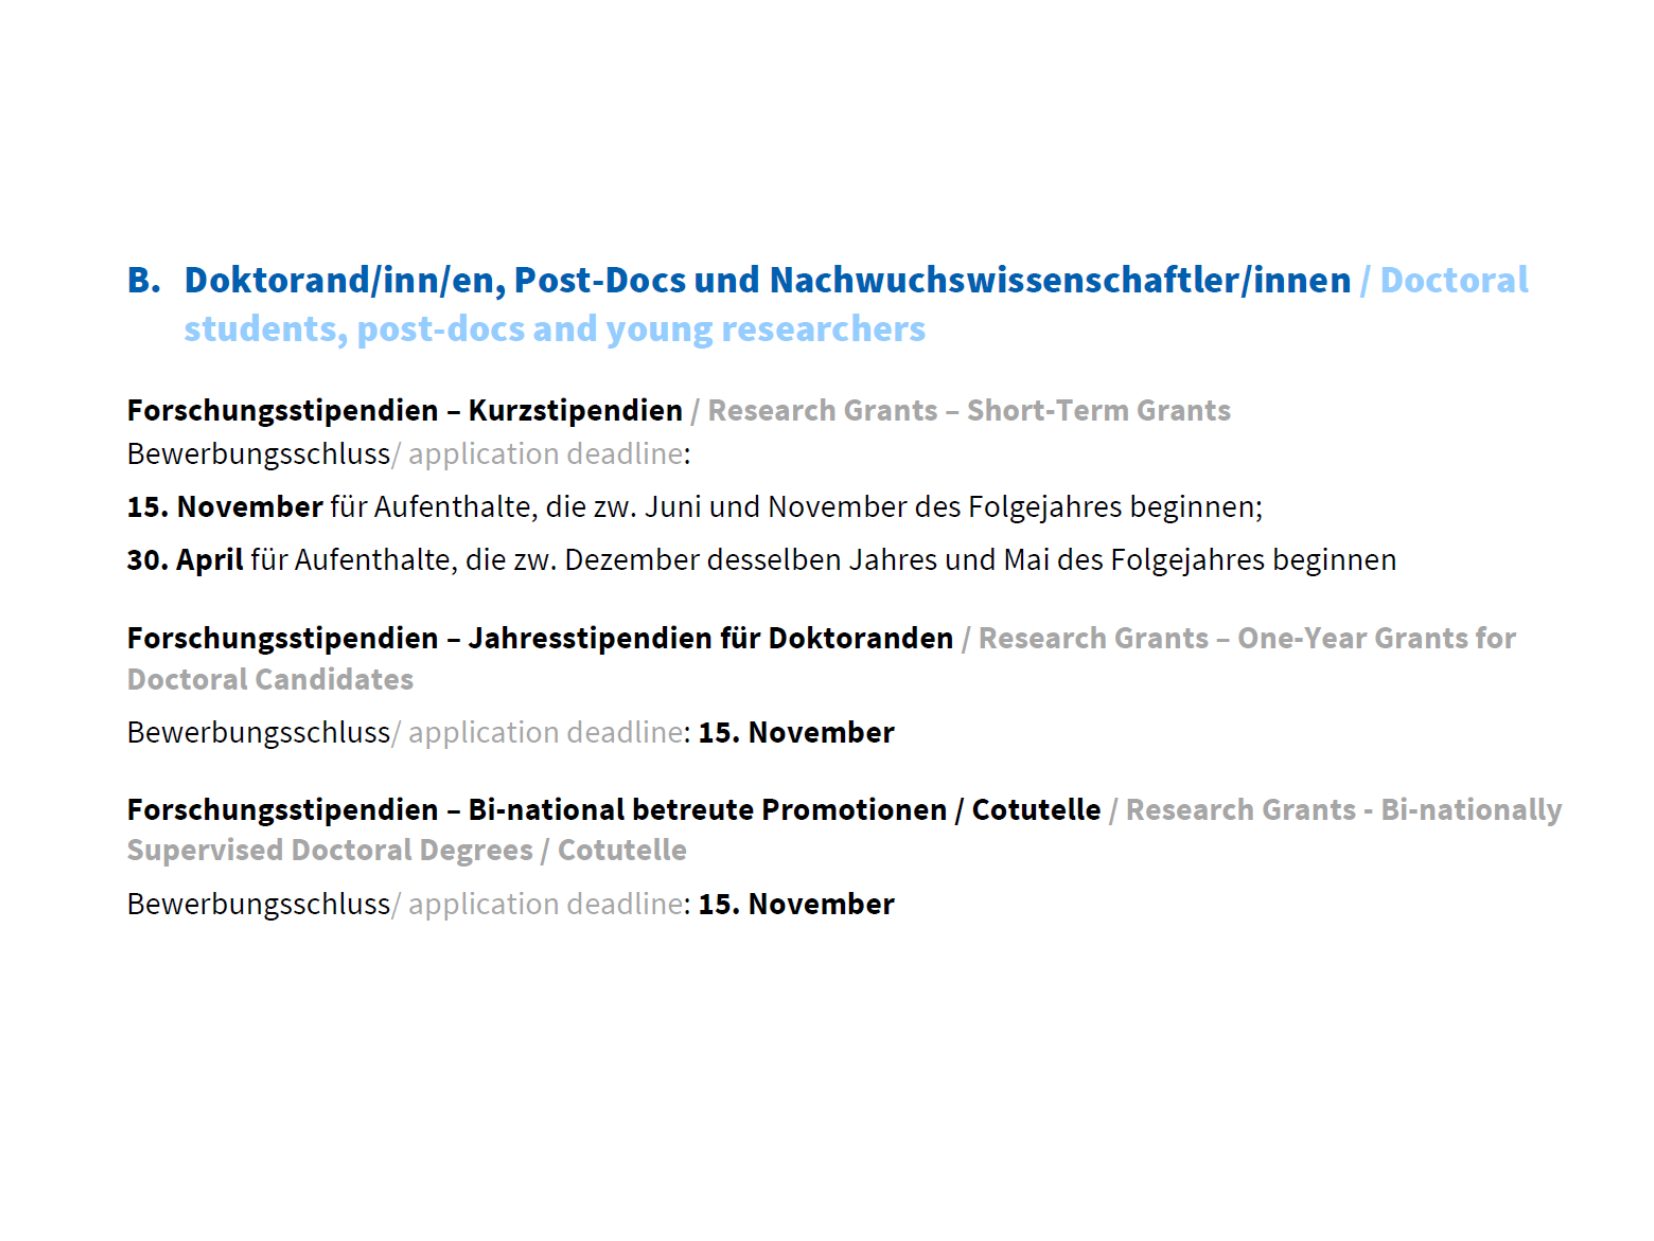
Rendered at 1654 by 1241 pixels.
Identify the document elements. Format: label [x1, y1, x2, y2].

picture [50, 231, 1619, 945]
